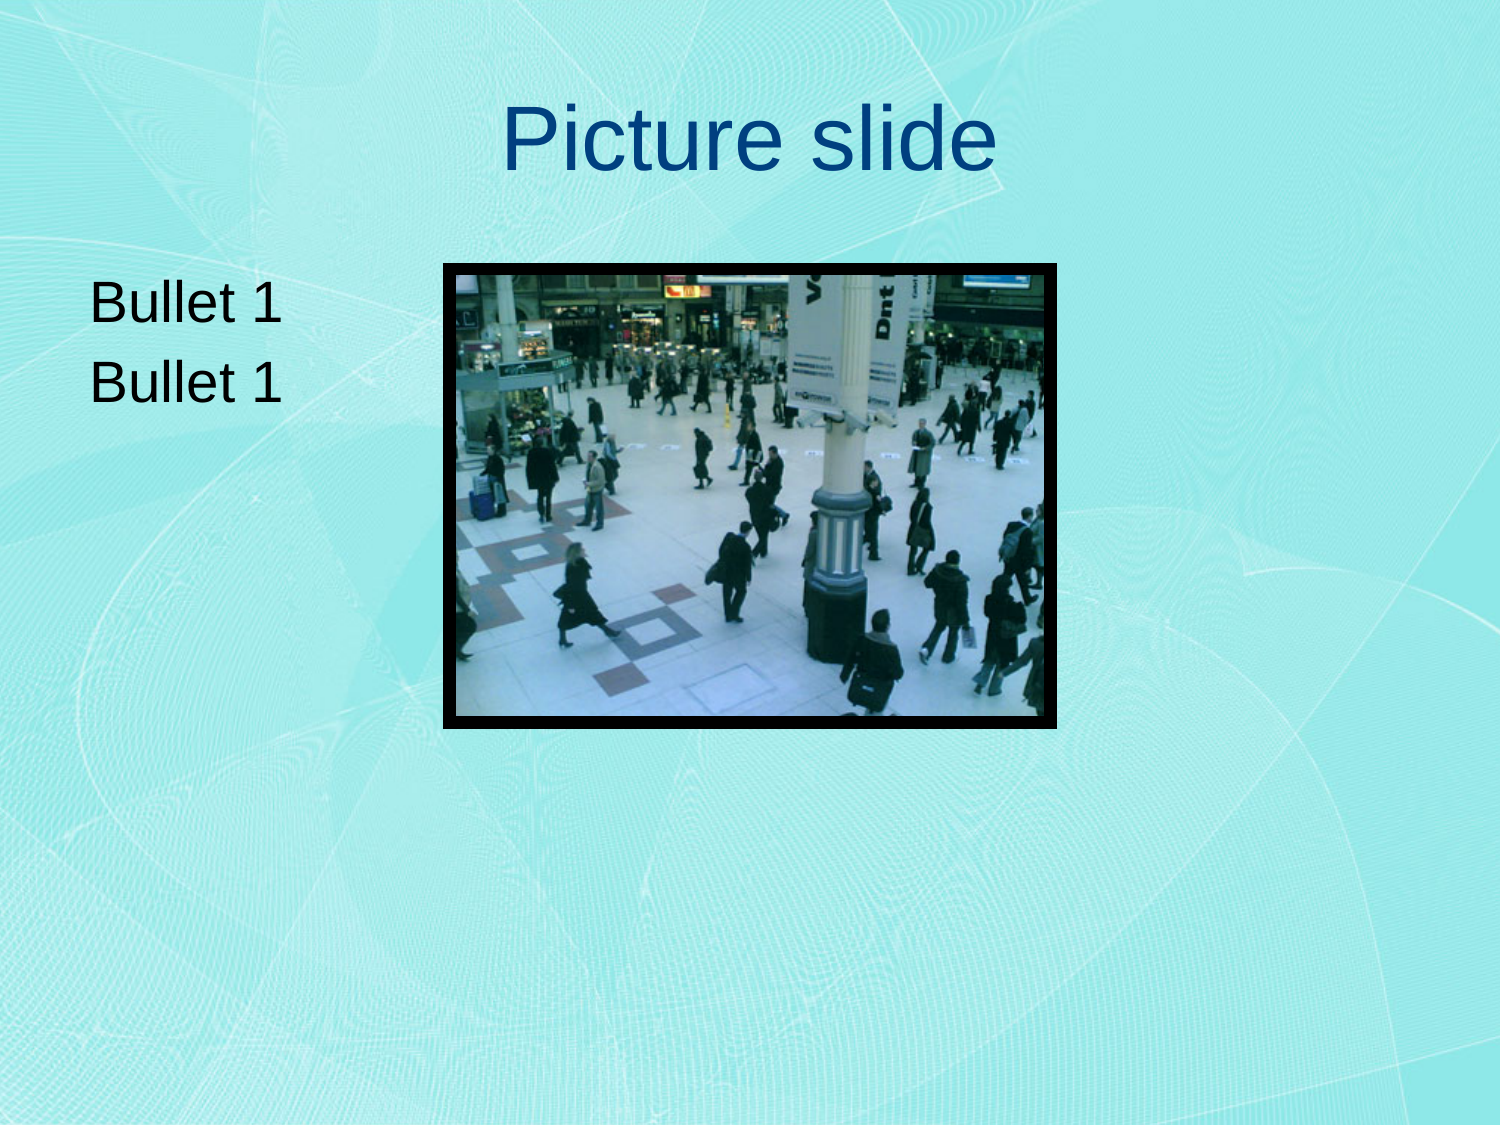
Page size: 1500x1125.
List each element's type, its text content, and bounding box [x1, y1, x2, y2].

picture [0, 0, 1500, 1125]
list Bullet 1 Bullet 1 [74, 262, 737, 870]
title Picture slide [75, 45, 1426, 233]
